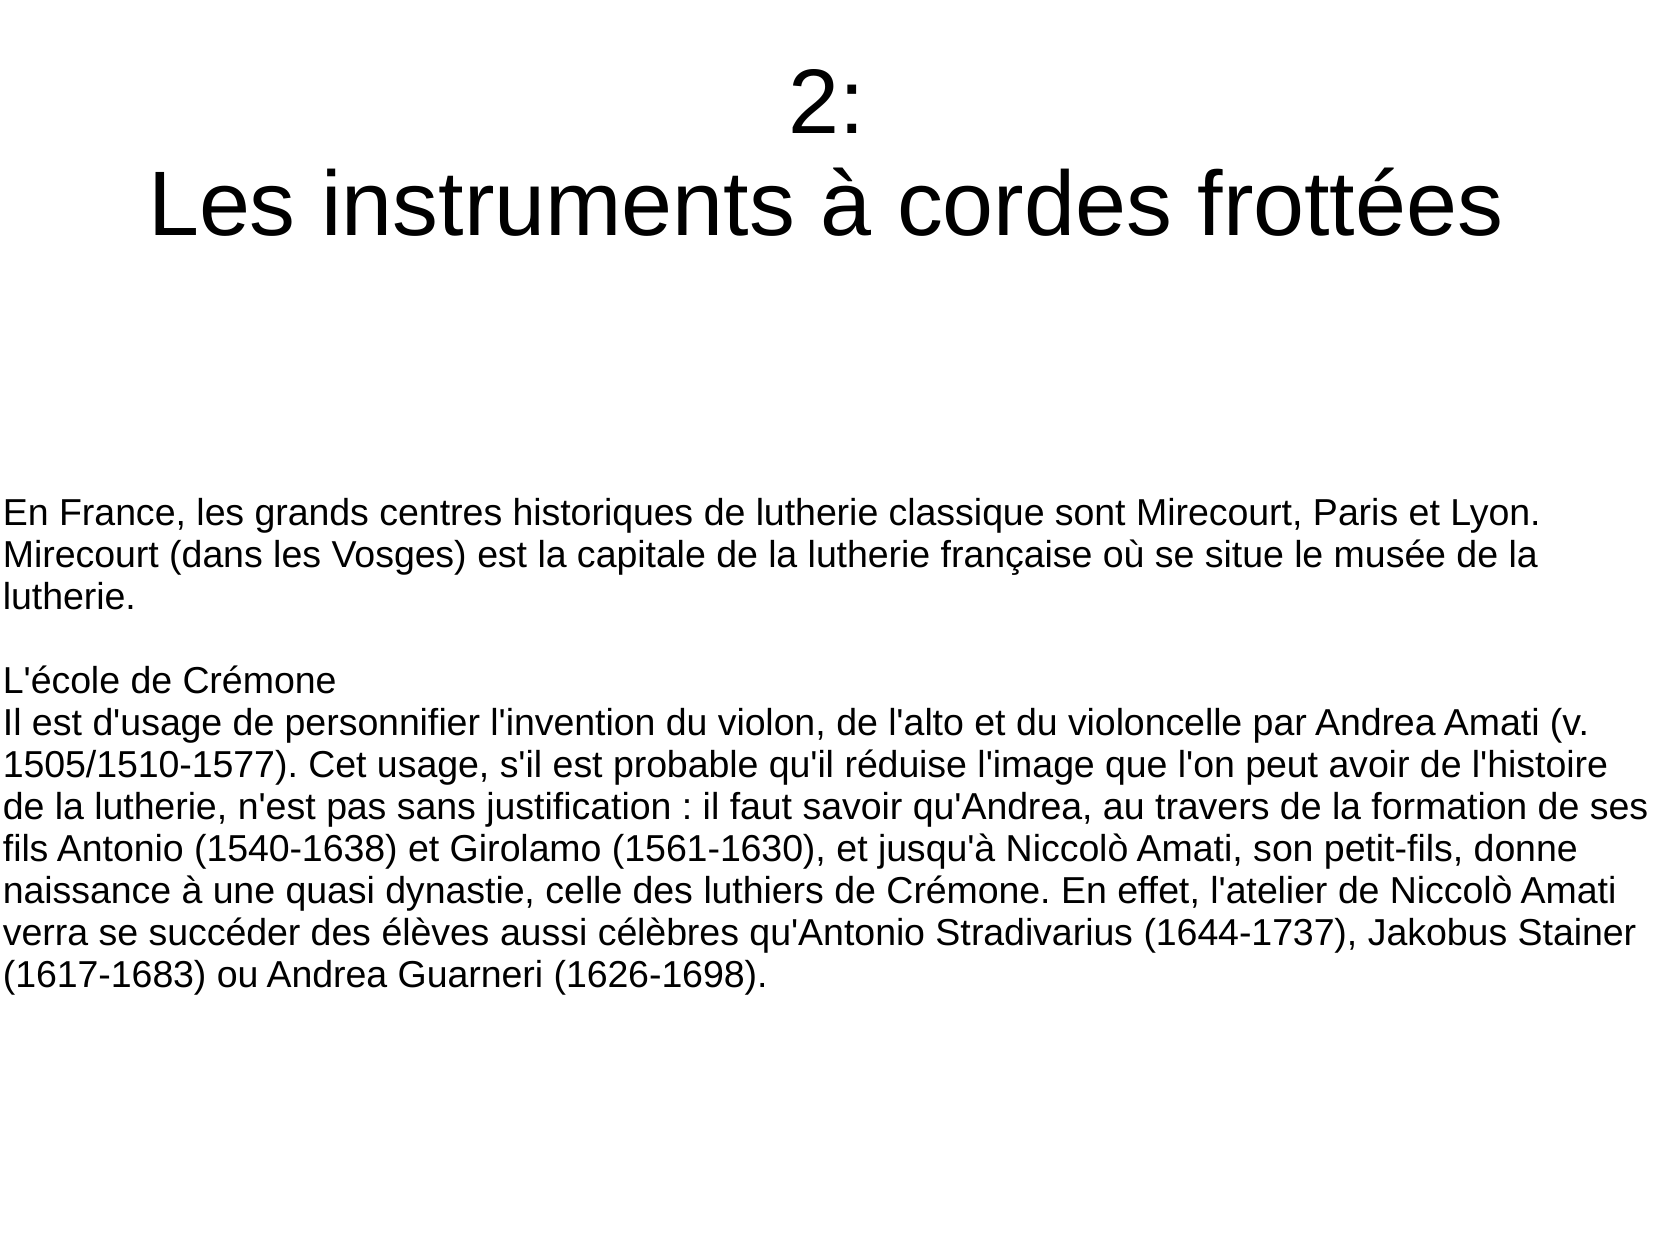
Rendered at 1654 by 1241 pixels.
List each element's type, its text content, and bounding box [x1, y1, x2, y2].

text_box En France, les grands centres historiques de lutherie classique sont Mirecourt, Paris et Lyon. Mirecourt (dans les Vosges) est la capitale de la lutherie française où se situe le musée de la lutherie. L'école de Crémone Il est d'usage de personnifier l'invention du violon, de l'alto et du violoncelle par Andrea Amati (v. 1505/1510-1577). Cet usage, s'il est probable qu'il réduise l'image que l'on peut avoir de l'histoire de la lutherie, n'est pas sans justification : il faut savoir qu'Andrea, au travers de la formation de ses fils Antonio (1540-1638) et Girolamo (1561-1630), et jusqu'à Niccolò Amati, son petit-fils, donne naissance à une quasi dynastie, celle des luthiers de Crémone. En effet, l'atelier de Niccolò Amati verra se succéder des élèves aussi célèbres qu'Antonio Stradivarius (1644-1737), Jakobus Stainer (1617-1683) ou Andrea Guarneri (1626-1698). [0, 484, 1654, 1016]
title 2: Les instruments à cordes frottées [82, 49, 1571, 257]
